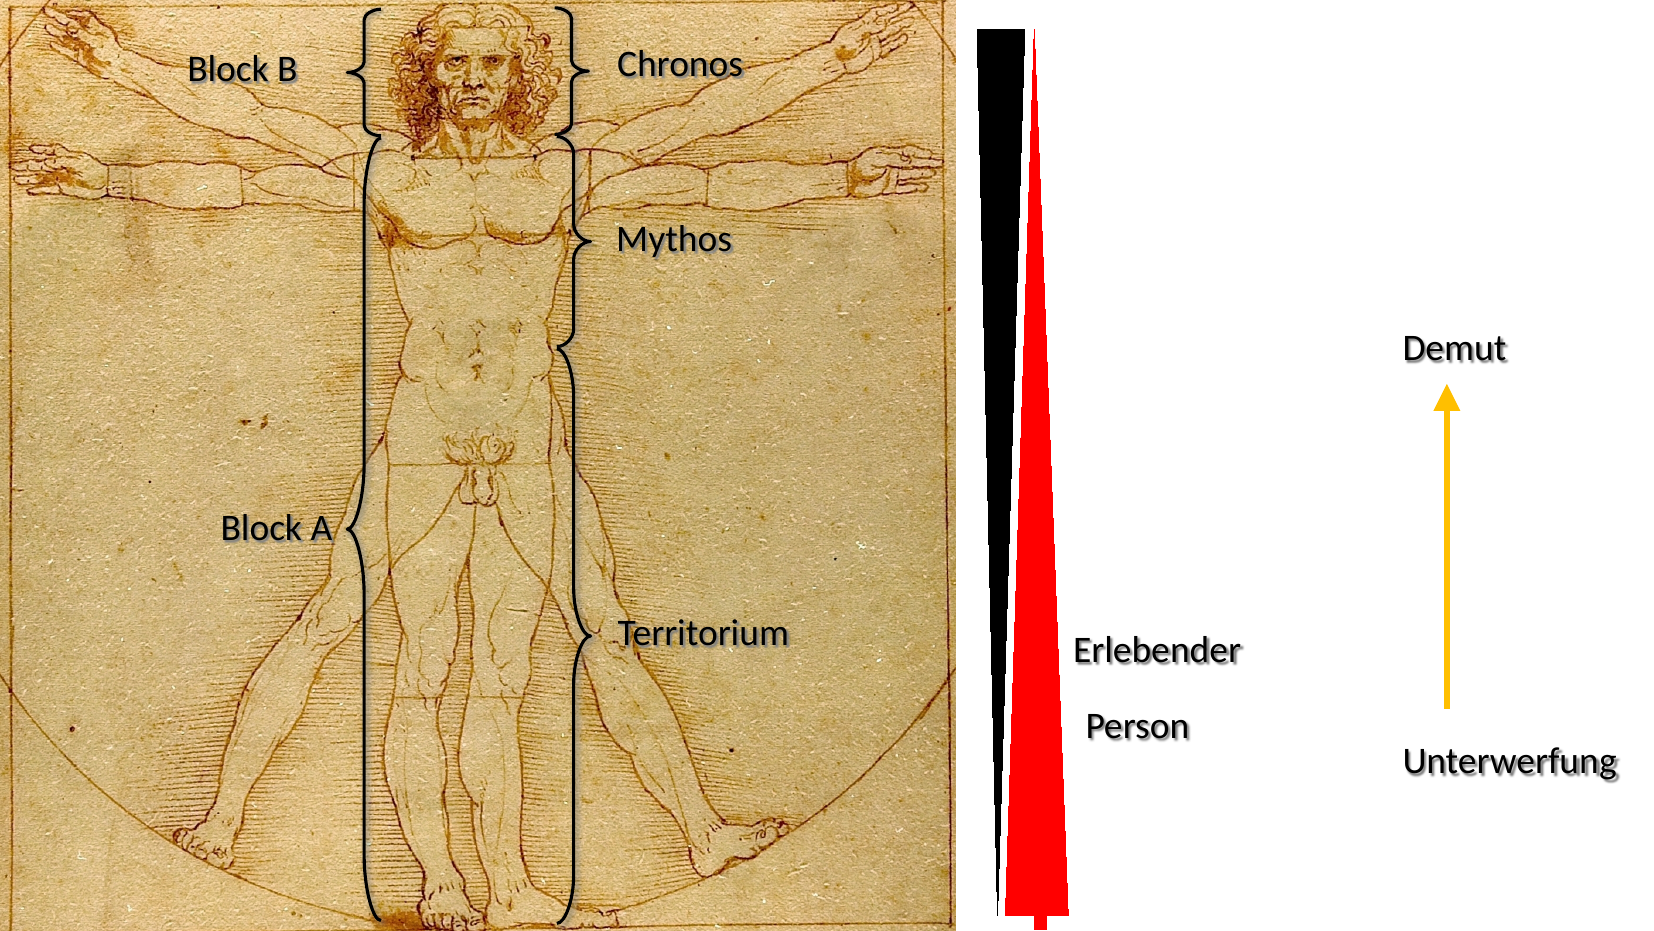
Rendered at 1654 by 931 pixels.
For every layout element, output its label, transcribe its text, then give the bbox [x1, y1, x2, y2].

text_box Person [1070, 702, 1397, 831]
text_box Erlebender [1058, 626, 1257, 679]
text_box Territorium [602, 609, 805, 663]
text_box Unterwerfung [1387, 738, 1632, 791]
picture [0, 0, 956, 931]
text_box [1005, 29, 1069, 916]
text_box Demut [1387, 324, 1622, 378]
text_box Block A [205, 504, 348, 557]
text_box Chronos [602, 40, 759, 94]
text_box Mythos [601, 215, 748, 269]
text_box [977, 29, 1025, 916]
text_box Block B [172, 46, 313, 99]
